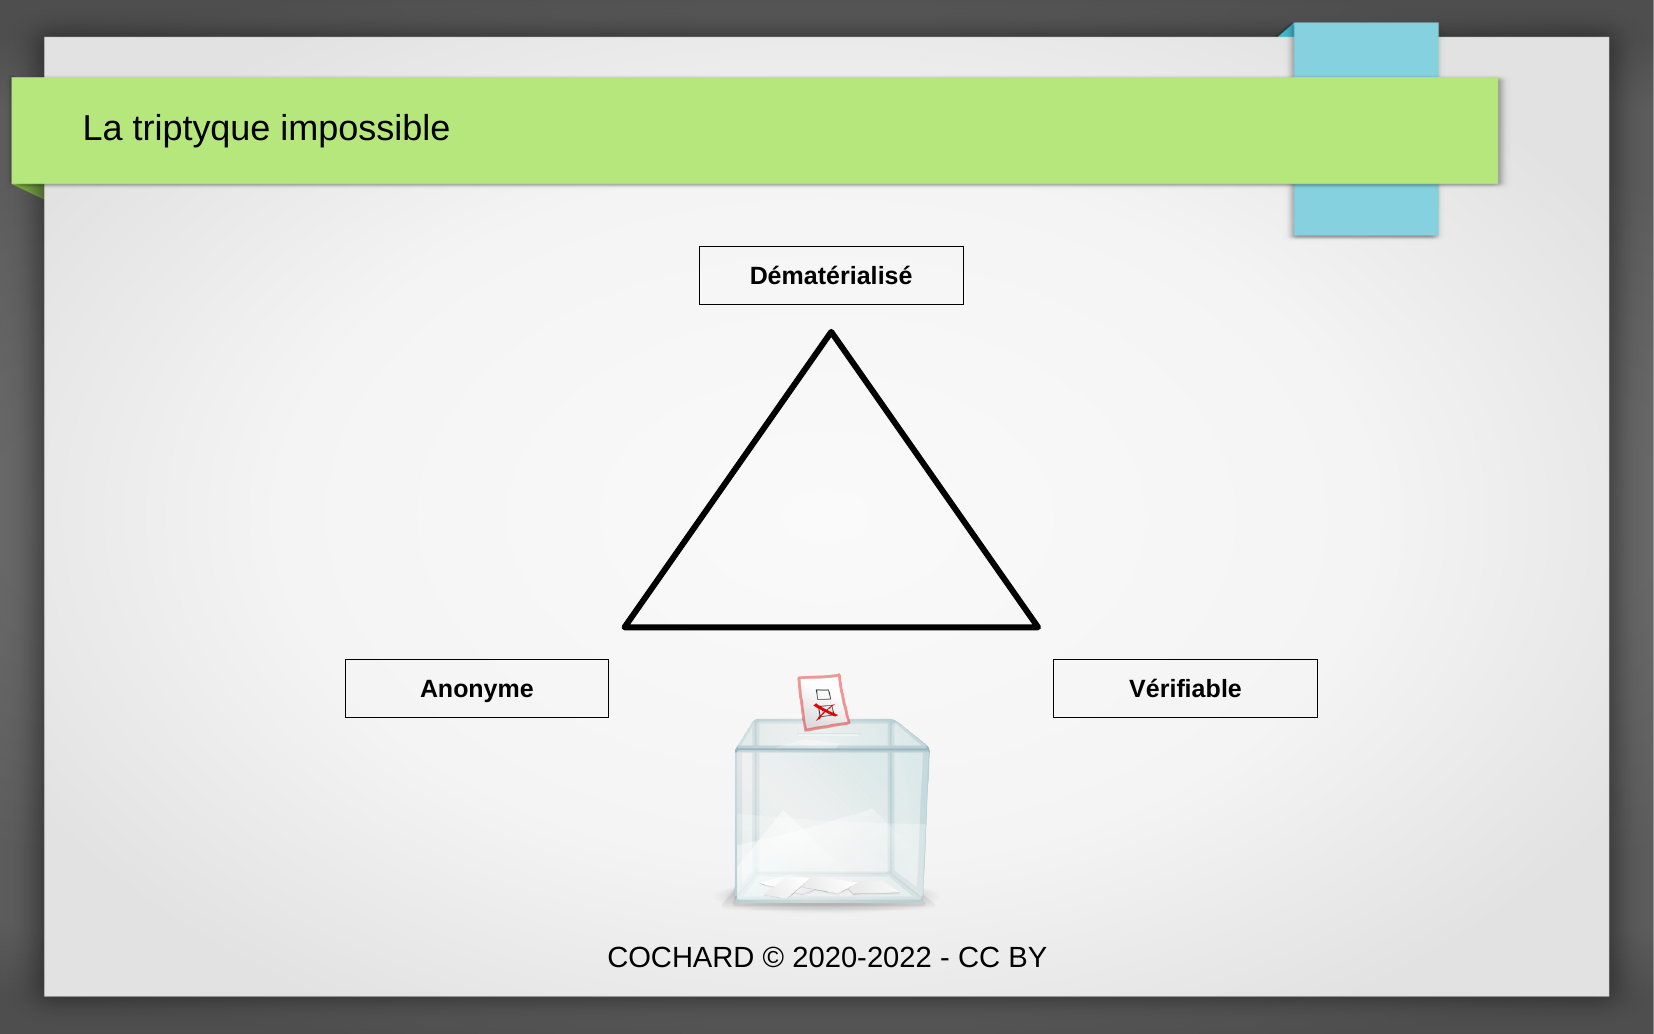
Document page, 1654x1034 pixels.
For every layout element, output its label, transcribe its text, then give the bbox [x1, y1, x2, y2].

picture [0, 0, 1654, 1034]
title La triptyque impossible [82, 78, 1264, 178]
text_box Dématérialisé [699, 246, 964, 305]
text_box Anonyme [345, 659, 609, 718]
text_box Vérifiable [1053, 659, 1318, 718]
subtitle [82, 249, 1571, 849]
